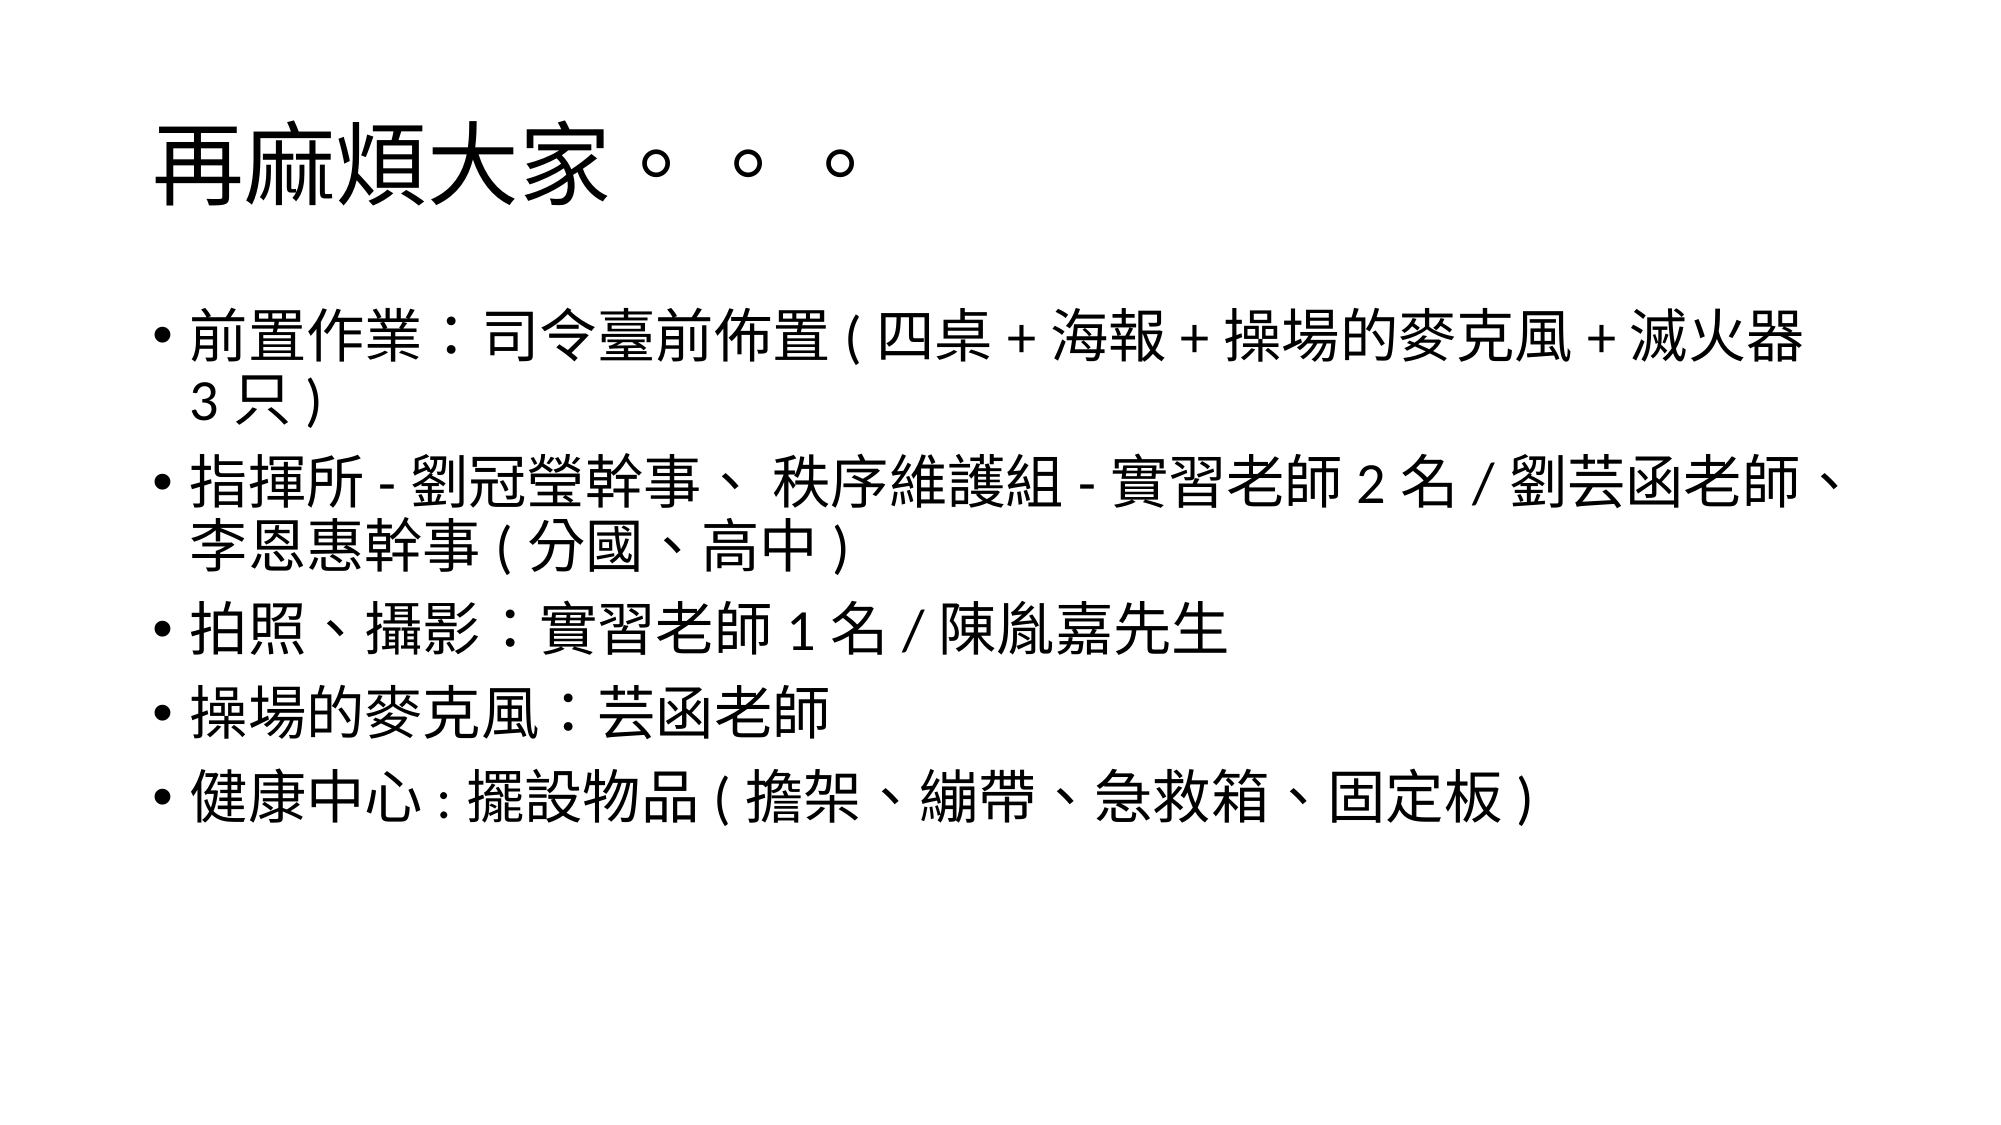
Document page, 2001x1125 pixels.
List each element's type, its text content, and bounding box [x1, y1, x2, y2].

title 再麻煩大家。。。 [137, 59, 1863, 278]
list 前置作業：司令臺前佈置(四桌+海報+操場的麥克風+滅火器3只) 指揮所-劉冠瑩幹事、 秩序維護組-實習老師2名/劉芸函老師、李恩惠幹事(分國、高中) 拍照、攝影：實習老師1名/陳胤嘉先生 操場的麥克風：芸函老師 健康中心:擺設物品(擔架、繃帶、急救箱、固定板) [137, 299, 1863, 1014]
